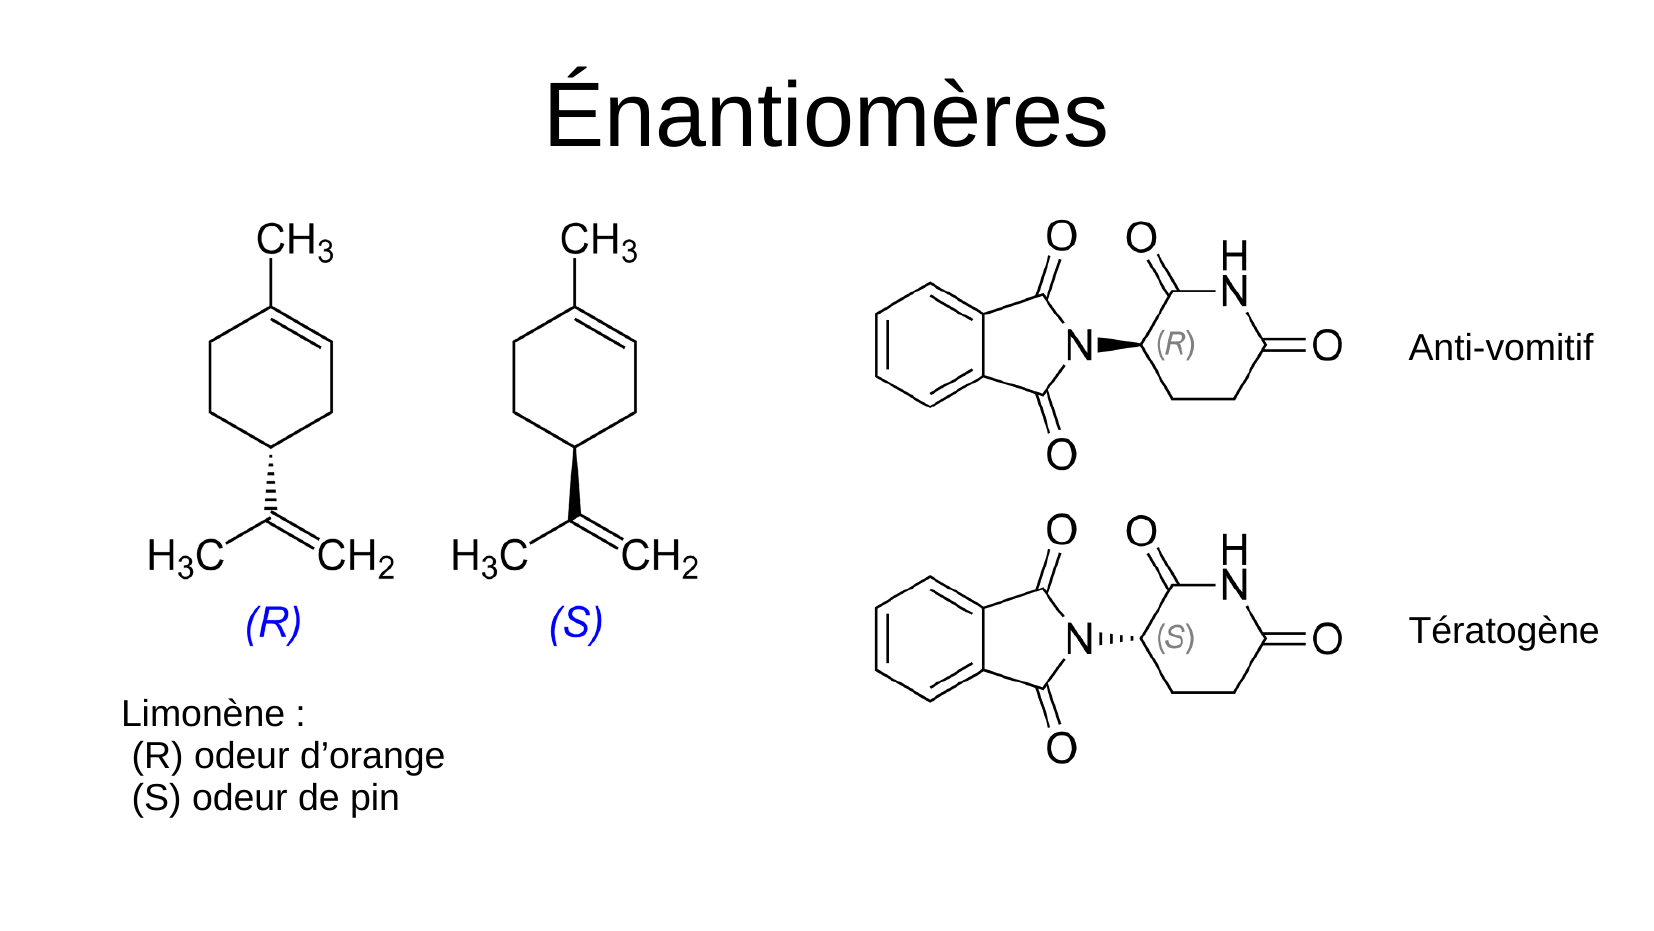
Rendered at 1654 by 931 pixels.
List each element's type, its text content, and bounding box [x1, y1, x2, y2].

text_box Tératogène [1393, 602, 1619, 660]
text_box Limonène : (R) odeur d’orange (S) odeur de pin [106, 685, 721, 826]
picture [141, 212, 704, 650]
picture [846, 200, 1406, 796]
title Énantiomères [82, 37, 1571, 193]
text_box Anti-vomitif [1393, 318, 1619, 376]
